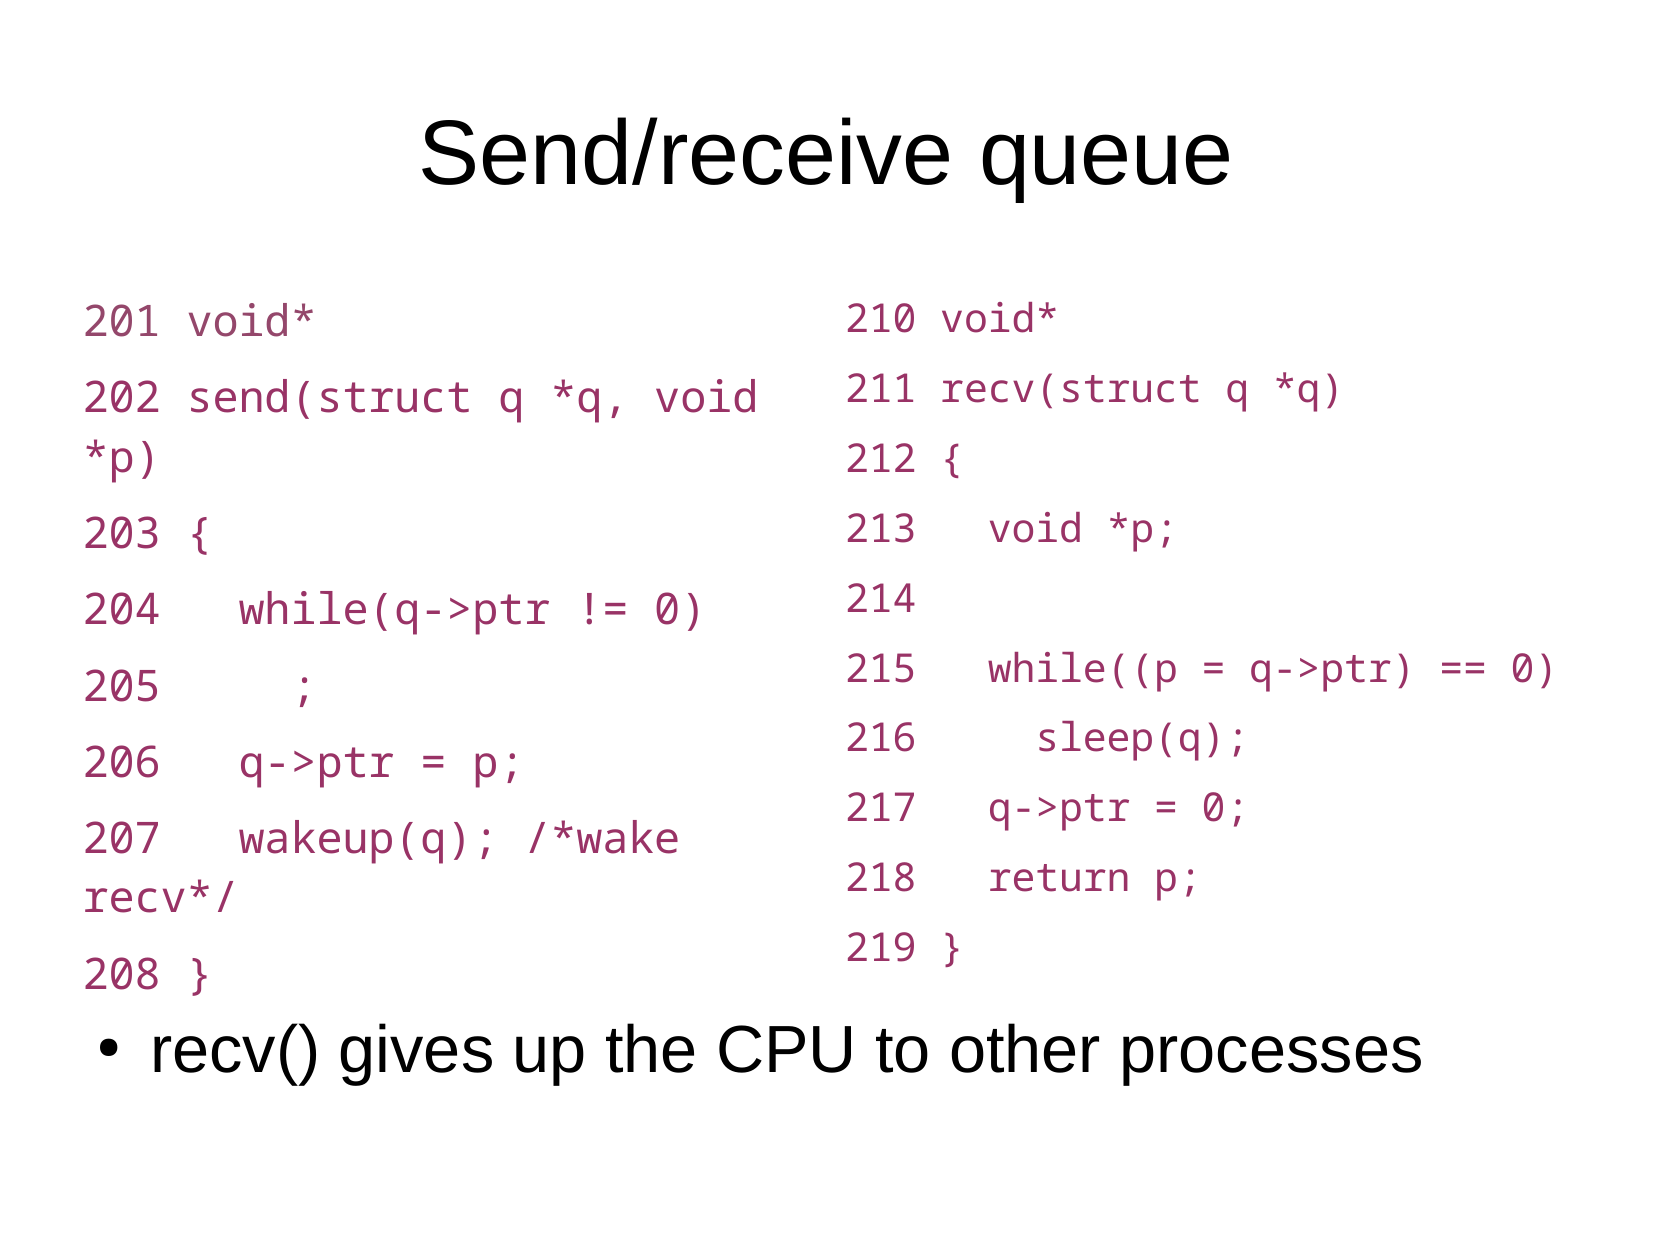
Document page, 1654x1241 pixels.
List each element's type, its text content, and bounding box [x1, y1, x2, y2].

list 210 void* 211 recv(struct q *q) 212 { 213 void *p; 214 215 while((p = q->ptr) == 0) 216 sleep(q); 217 q->ptr = 0; 218 return p; 219 } [845, 290, 1572, 1010]
title Send/receive queue [82, 49, 1571, 257]
list recv() gives up the CPU to other processes [79, 1012, 1613, 1163]
list 201 void* 202 send(struct q *q, void *p) 203 { 204 while(q->ptr != 0) 205 ; 206 q->ptr = p; 207 wakeup(q); /*wake recv*/ 208 } [82, 290, 809, 1010]
